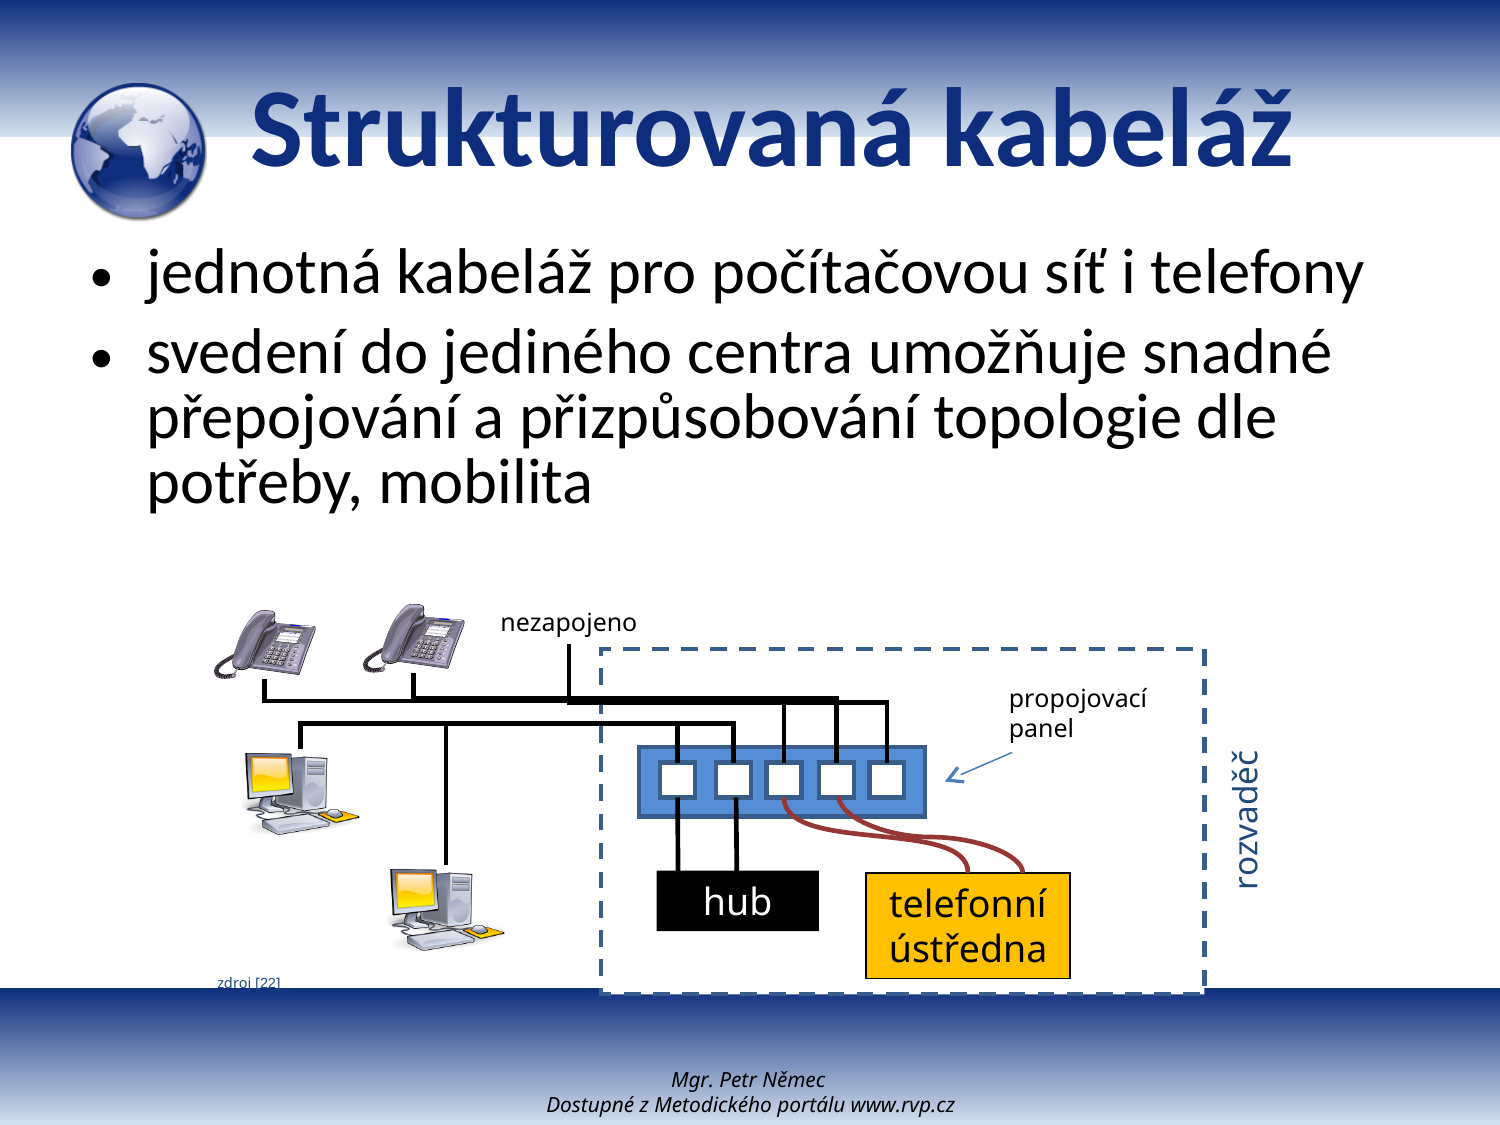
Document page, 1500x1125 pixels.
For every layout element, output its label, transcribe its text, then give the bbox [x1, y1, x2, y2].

text_box propojovací panel [994, 674, 1182, 750]
picture [363, 604, 465, 673]
picture [387, 865, 505, 955]
text_box nezapojeno [485, 598, 653, 645]
picture [69, 83, 207, 222]
text_box rozvaděč [1216, 735, 1272, 906]
text_box telefonní ústředna [865, 872, 1071, 979]
text_box hub [656, 870, 819, 932]
picture [242, 749, 360, 839]
picture [214, 610, 316, 679]
text_box [600, 648, 1205, 995]
title Strukturovaná kabeláž [235, 45, 1426, 233]
text_box zdroj [22] [202, 965, 296, 999]
list jednotná kabeláž pro počítačovou síť i telefony svedení do jediného centra umožňuje snadné přepojování a přizpůsobování topologie dle potřeby, mobilita [75, 237, 1426, 584]
